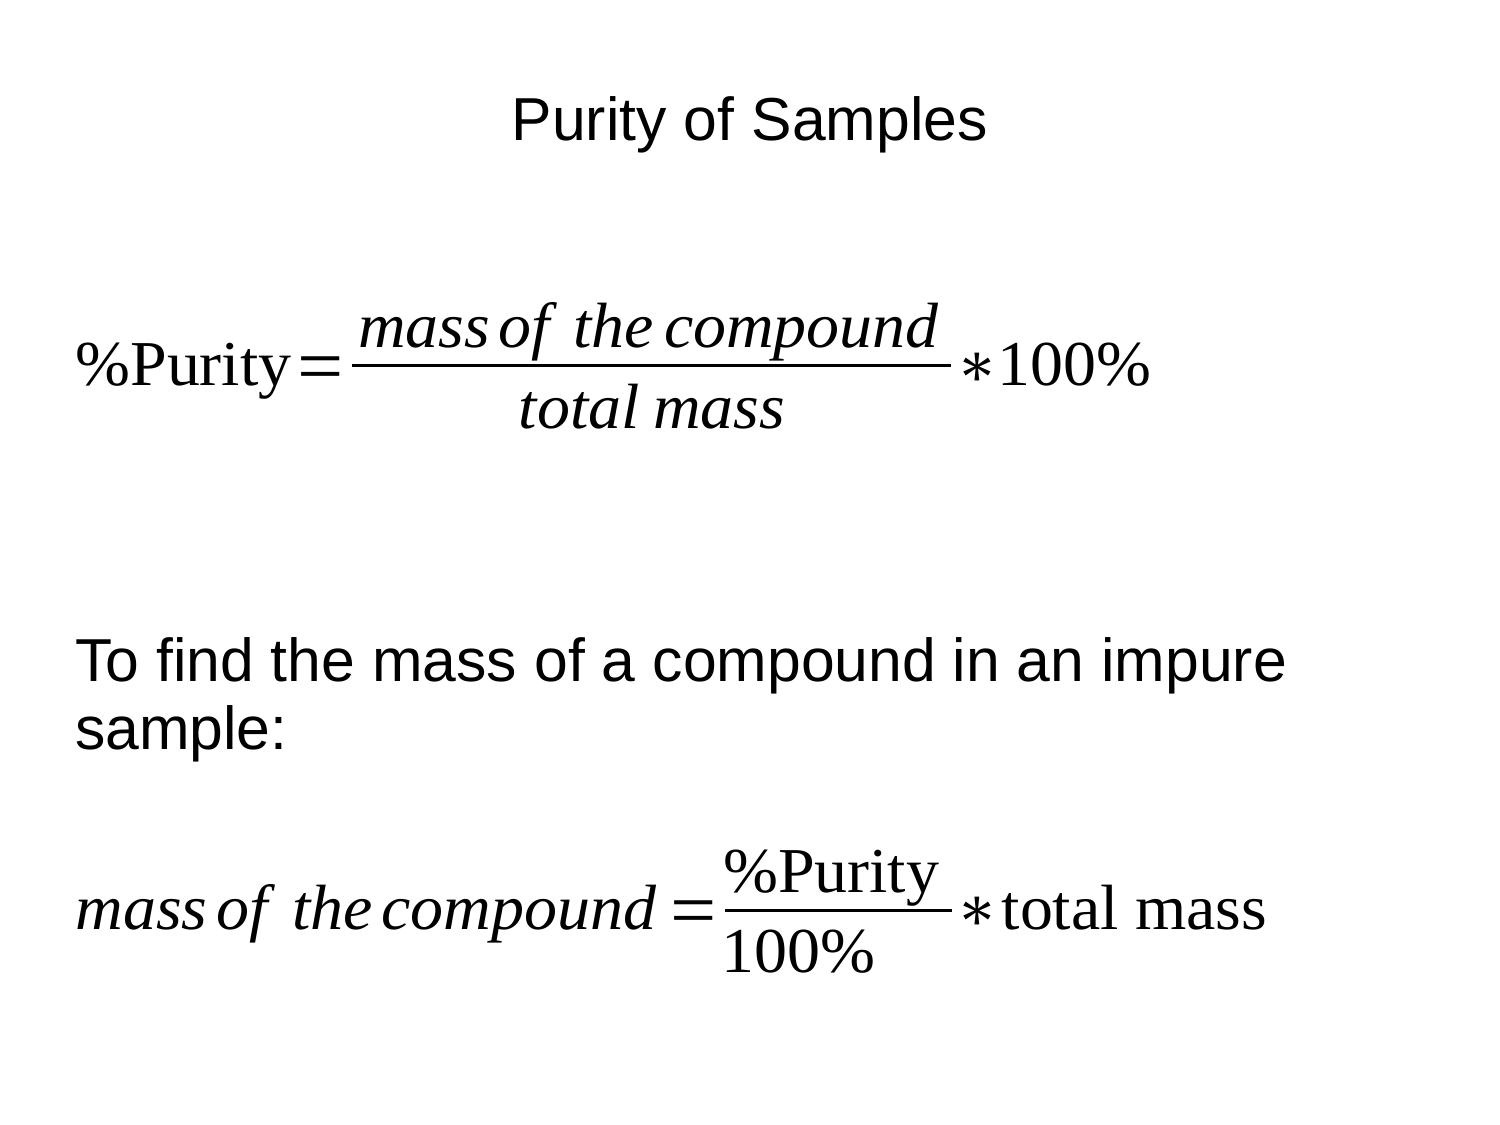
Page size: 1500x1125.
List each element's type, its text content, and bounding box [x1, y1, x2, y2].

chart [68, 290, 1158, 443]
chart [68, 835, 1274, 987]
subtitle Purity of Samples To find the mass of a compound in an impure sample: [75, 44, 1425, 1006]
